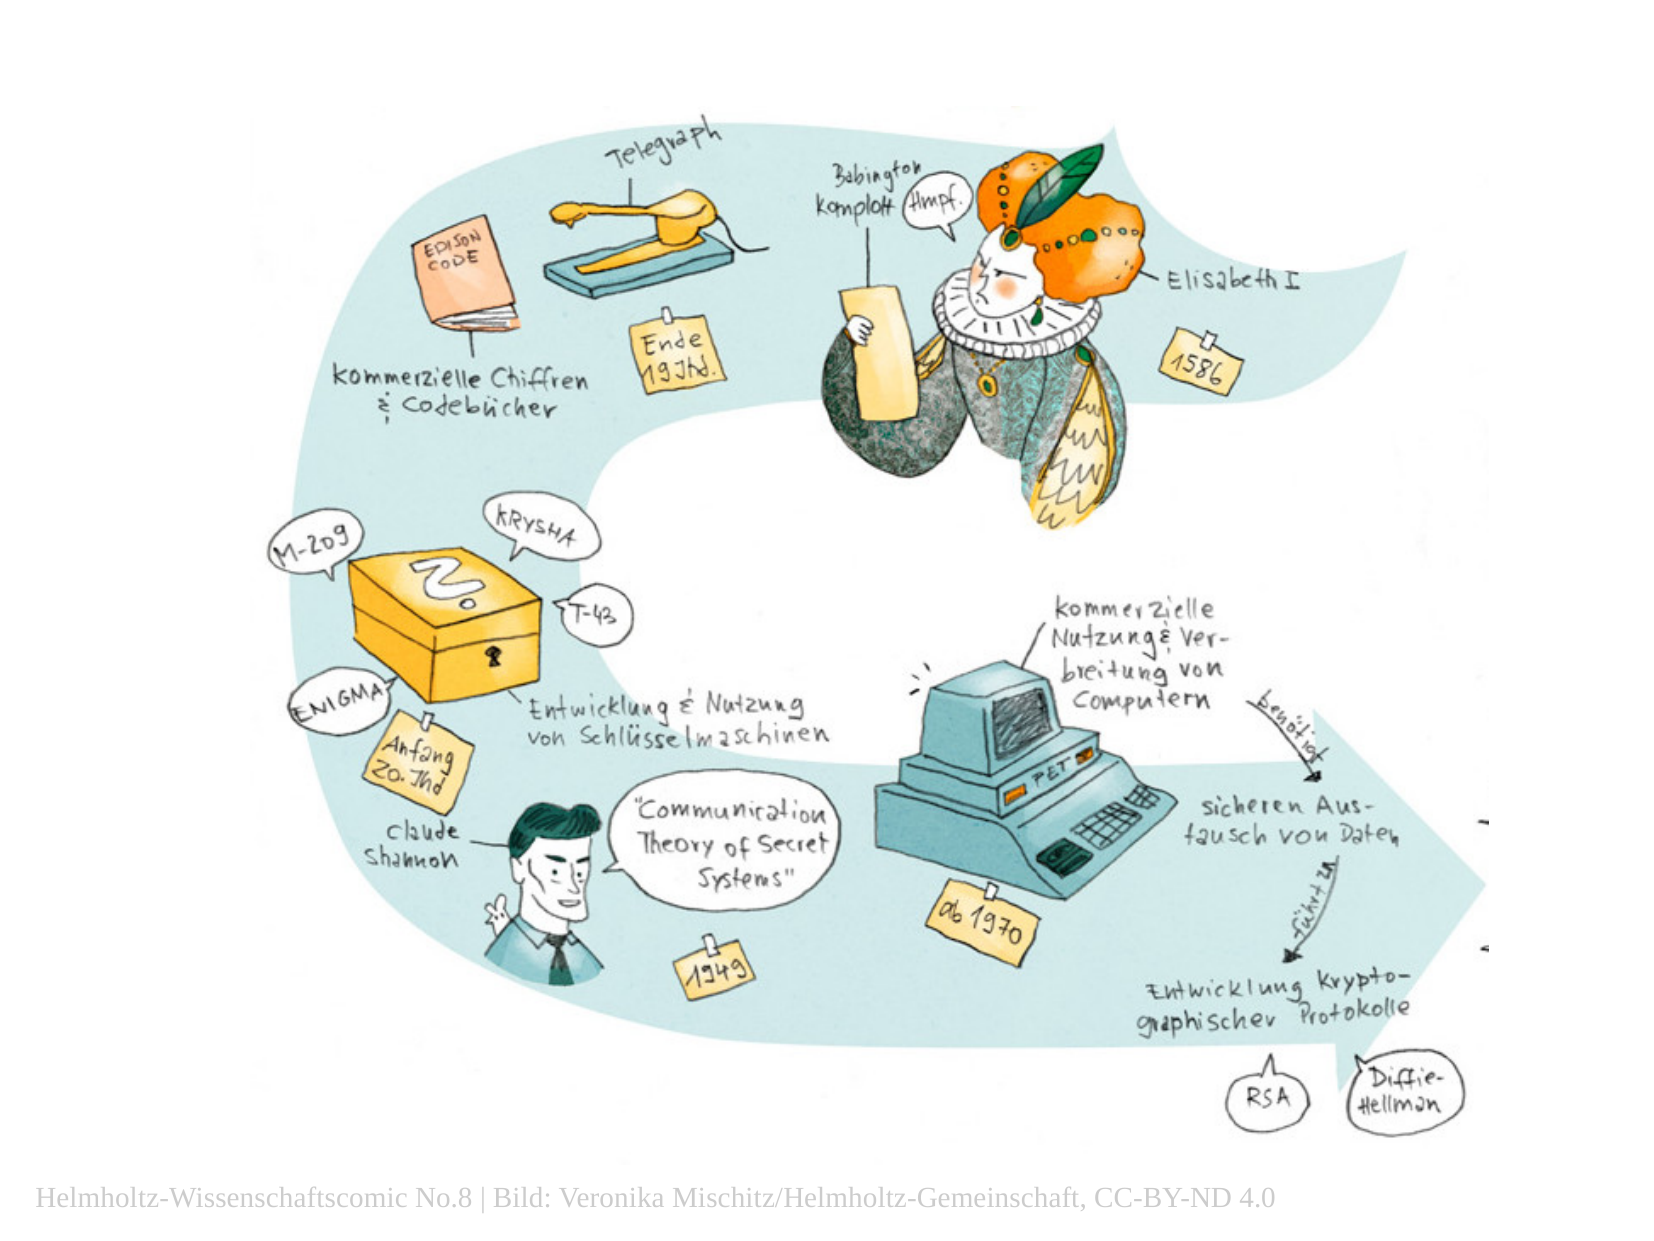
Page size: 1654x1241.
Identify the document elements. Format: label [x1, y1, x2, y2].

picture [250, 106, 1489, 1165]
